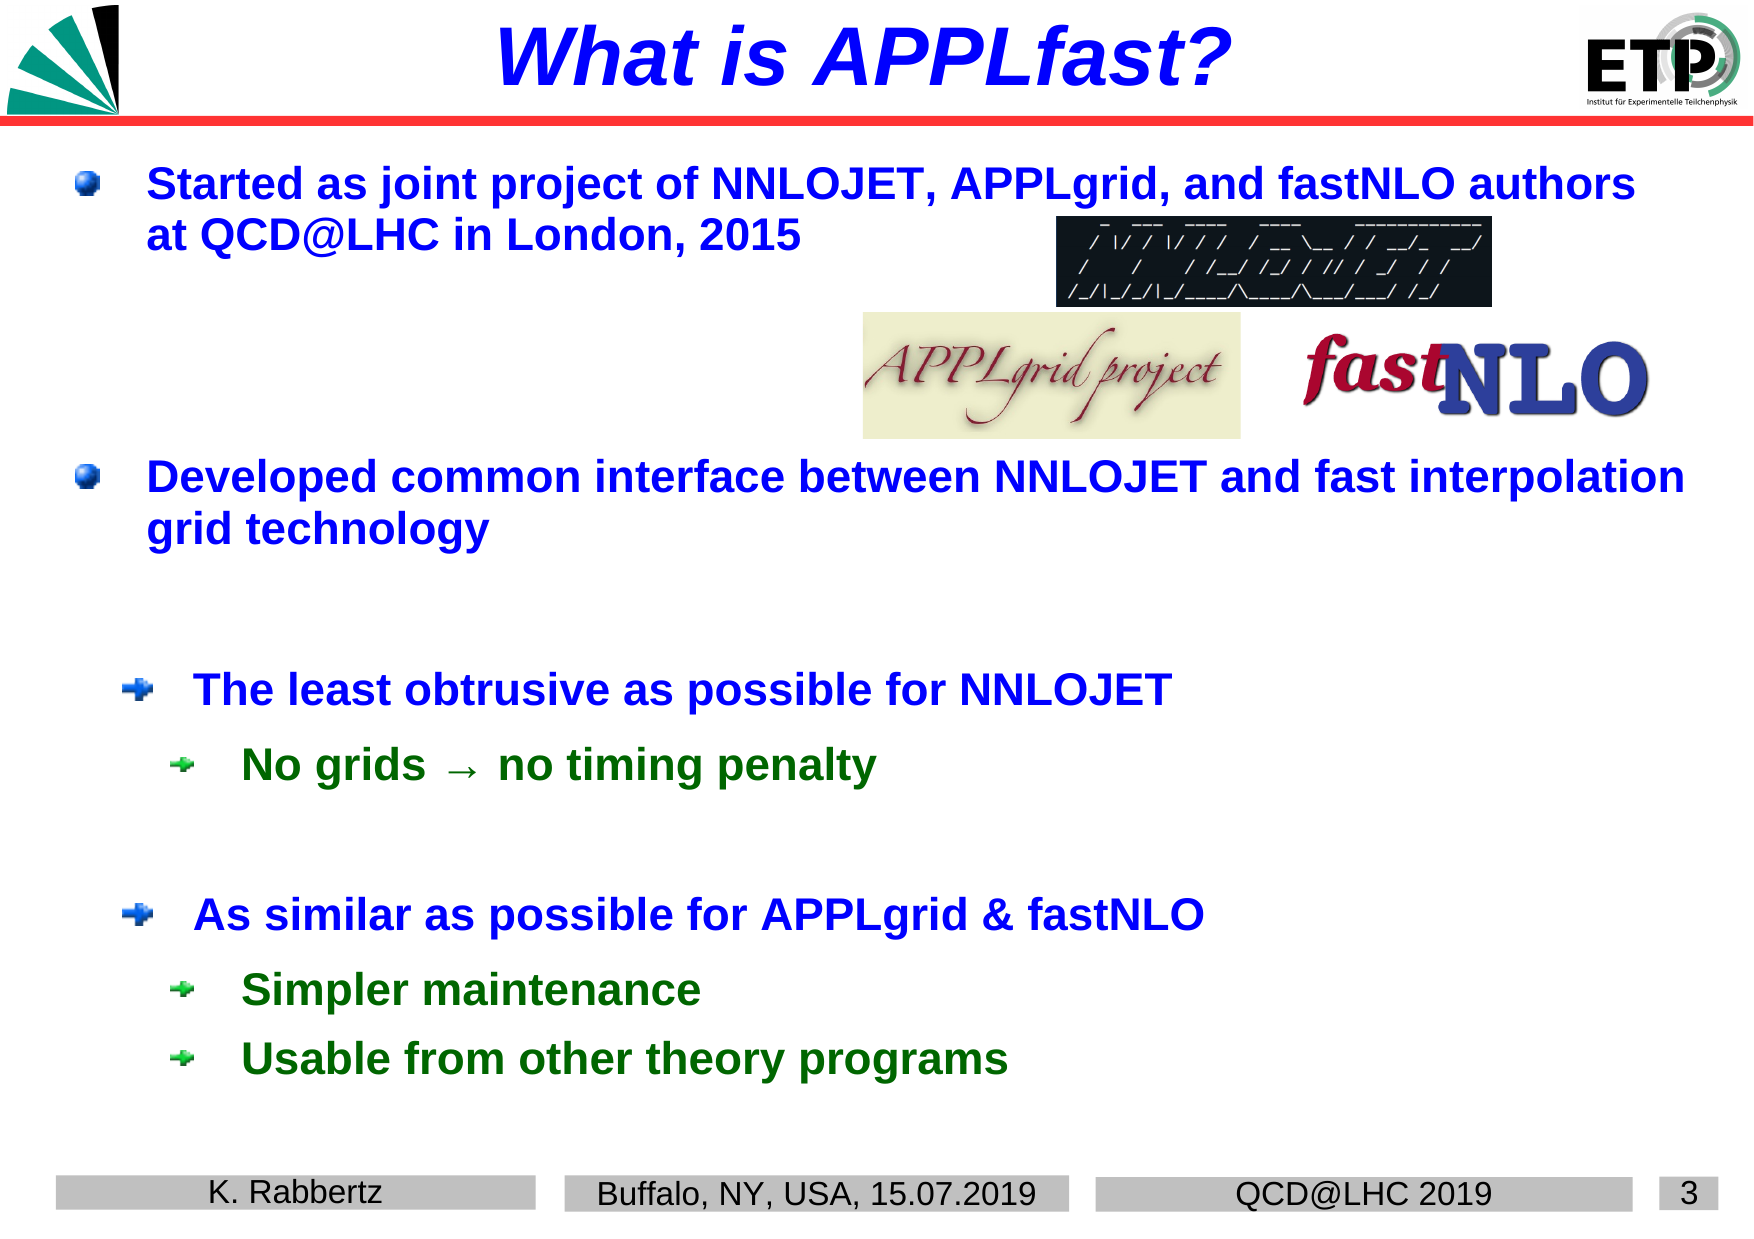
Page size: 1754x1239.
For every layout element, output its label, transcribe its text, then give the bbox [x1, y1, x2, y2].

title What is APPLfast? [123, 0, 1606, 114]
picture [1606, 5, 1748, 109]
picture [7, 5, 119, 116]
list Started as joint project of NNLOJET, APPLgrid, and fastNLO authors at QCD@LHC in London, 2015 Developed common interface between NNLOJET and fast interpolation grid technology The least obtrusive as possible for NNLOJET No grids → no timing penalty As similar as possible for APPLgrid & fastNLO Simpler maintenance Usable from other theory programs [63, 157, 1689, 1109]
